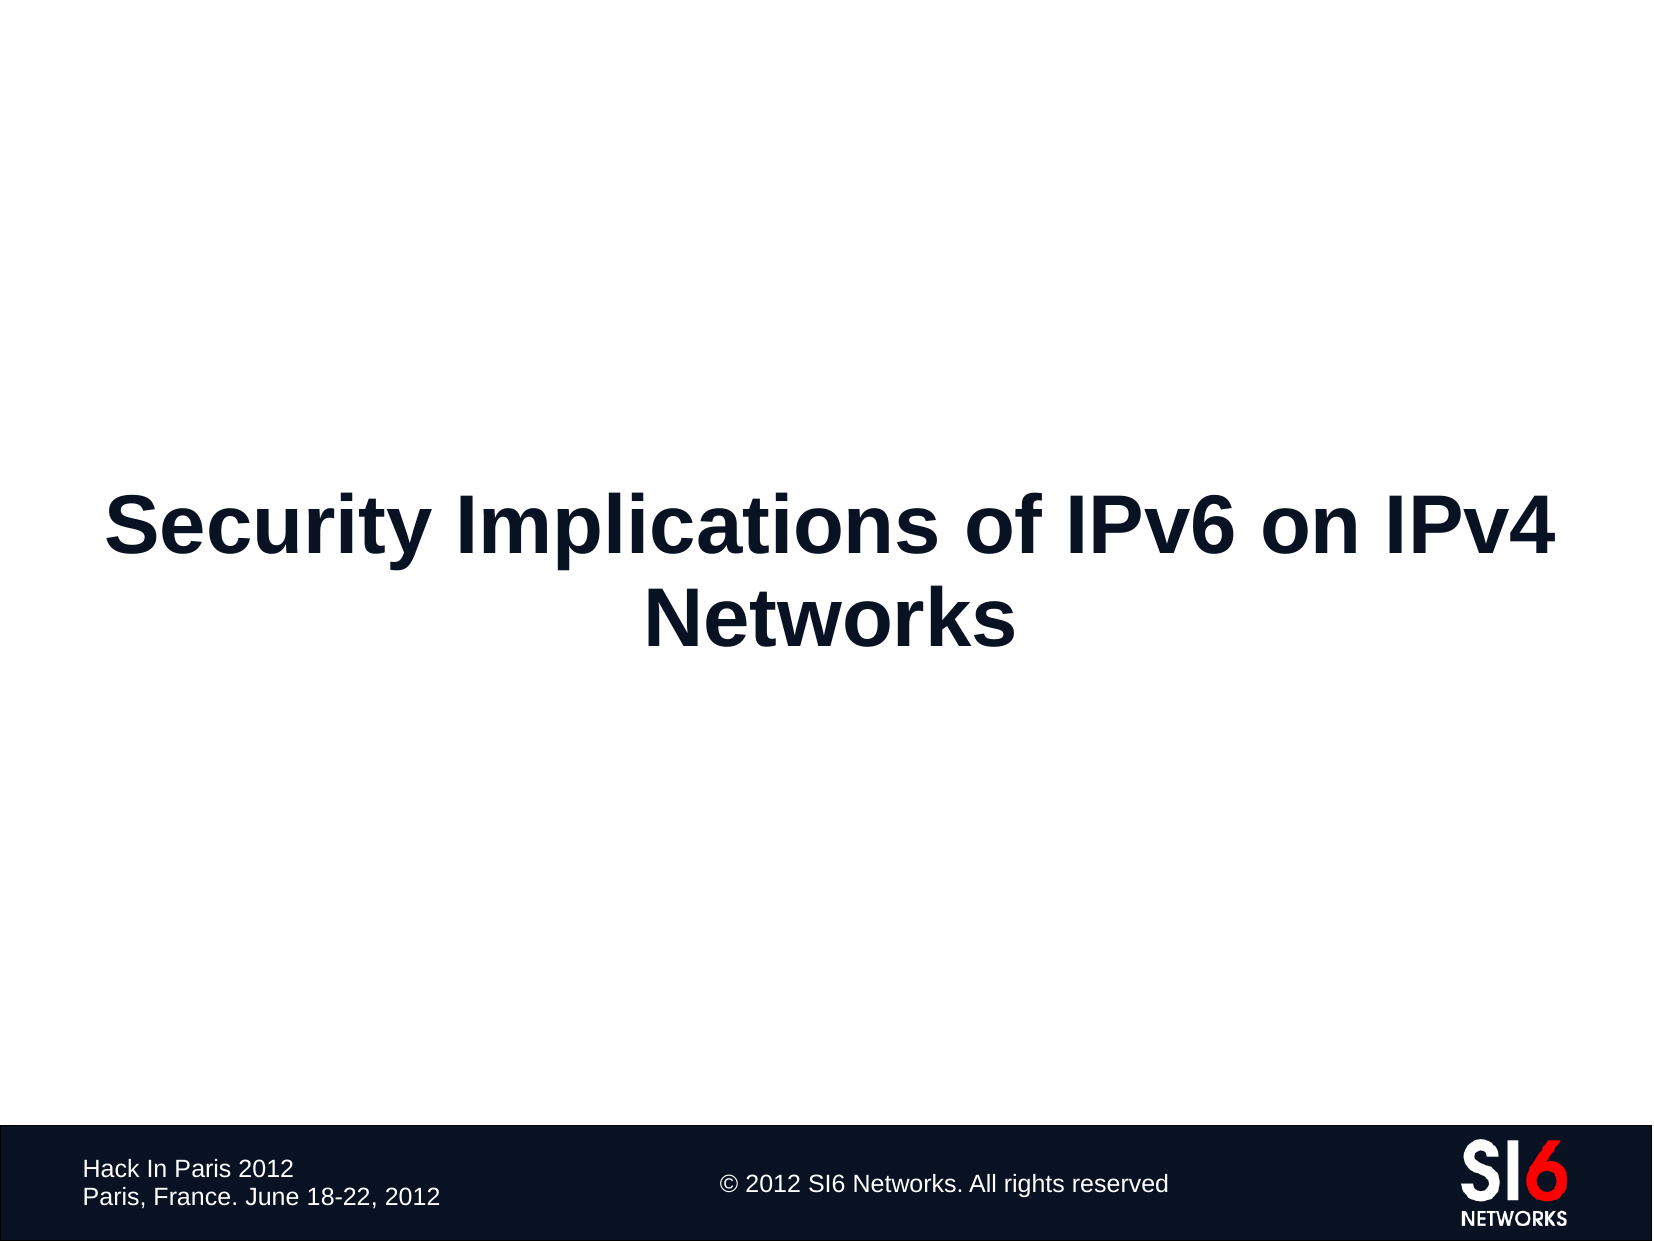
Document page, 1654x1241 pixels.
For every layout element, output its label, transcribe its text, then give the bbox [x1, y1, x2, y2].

title Security Implications of IPv6 on IPv4 Networks [86, 467, 1576, 676]
picture [1461, 1139, 1567, 1226]
